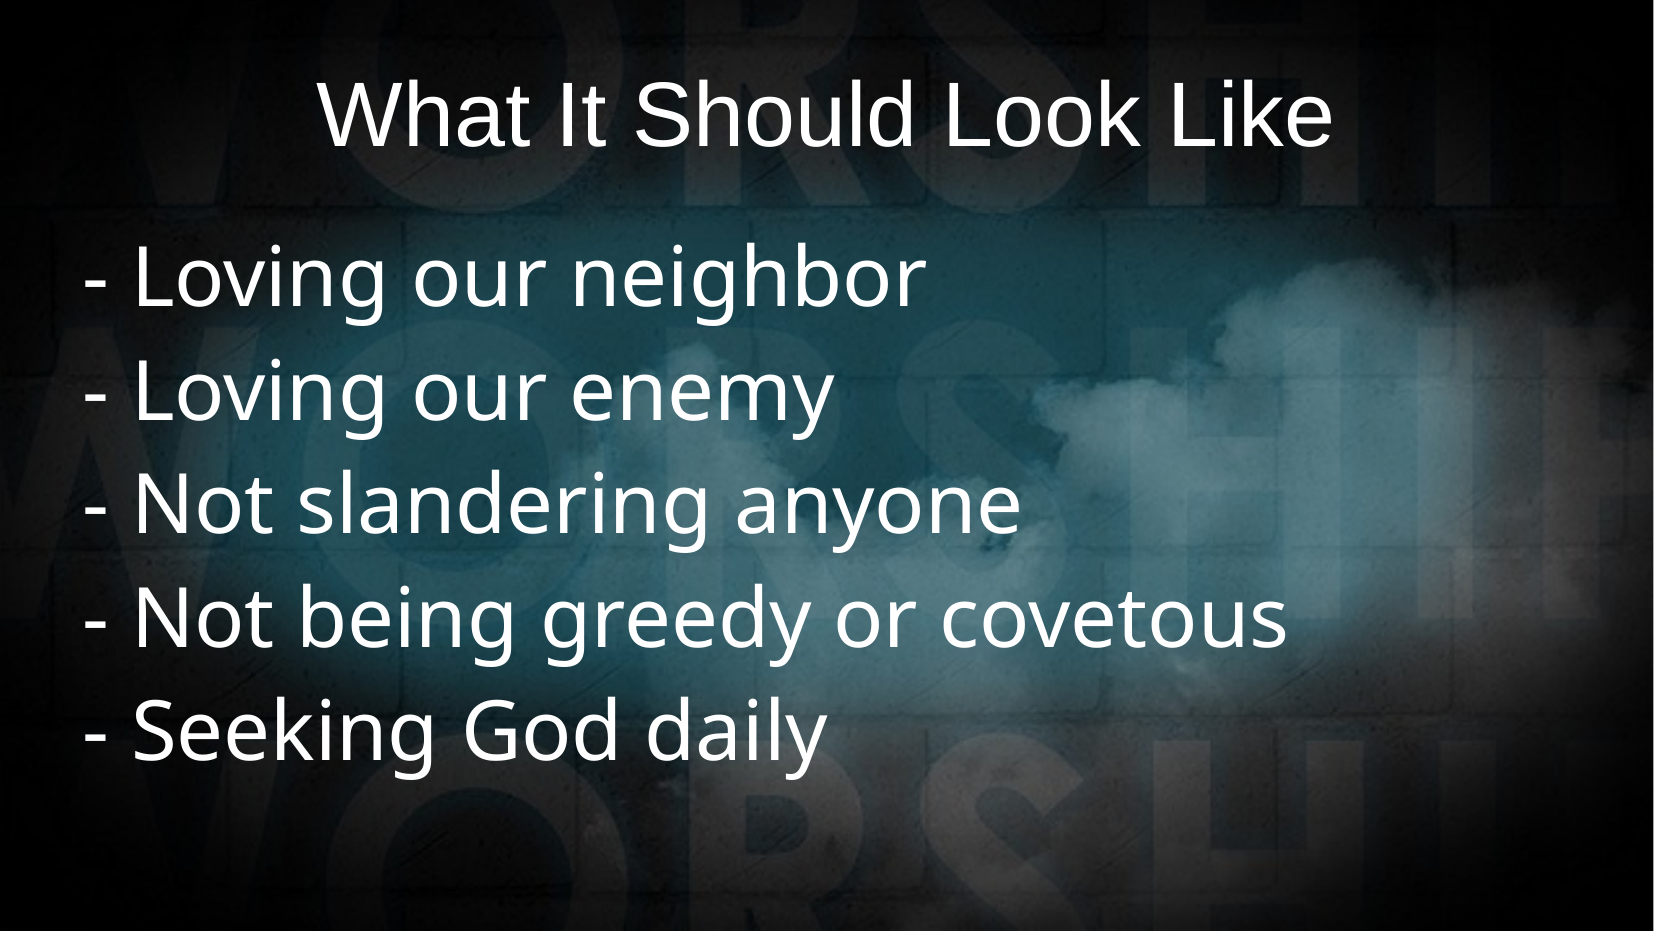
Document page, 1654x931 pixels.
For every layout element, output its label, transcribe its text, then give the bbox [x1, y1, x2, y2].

picture [0, 0, 1654, 931]
subtitle - Loving our neighbor - Loving our enemy - Not slandering anyone - Not being greedy or covetous - Seeking God daily [82, 217, 1571, 758]
title What It Should Look Like [82, 37, 1571, 193]
